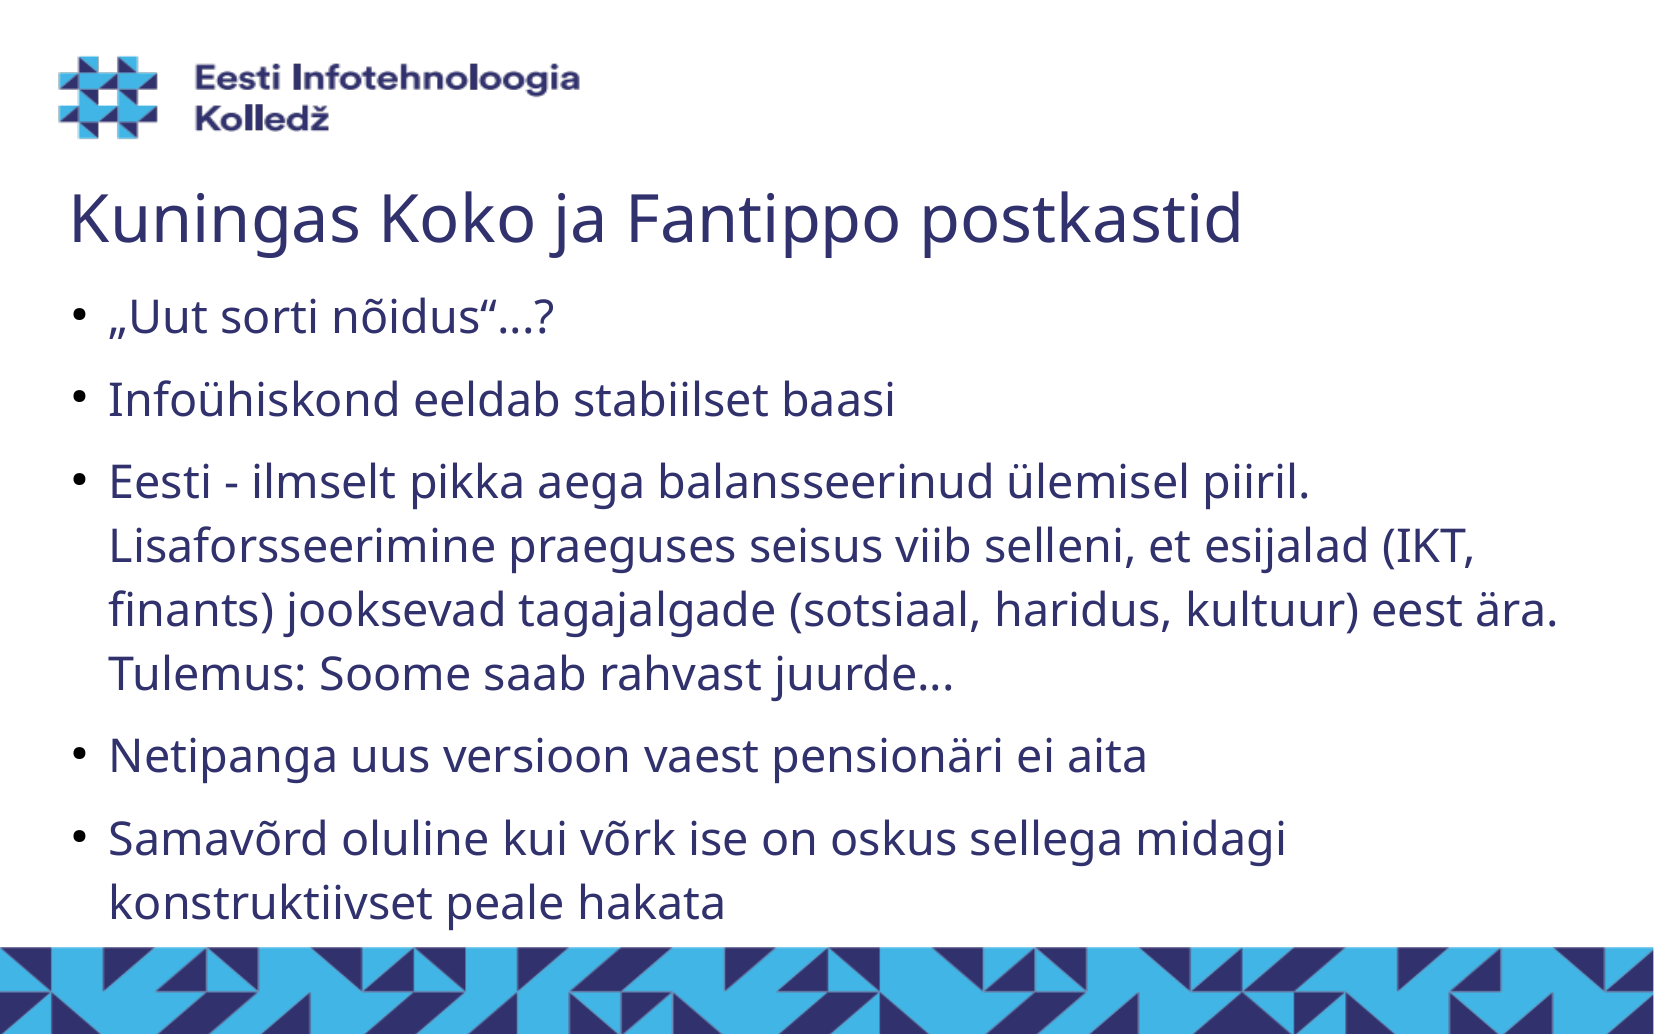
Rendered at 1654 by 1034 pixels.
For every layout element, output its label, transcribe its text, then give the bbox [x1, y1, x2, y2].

list „Uut sorti nõidus“...? Infoühiskond eeldab stabiilset baasi Eesti - ilmselt pikka aega balansseerinud ülemisel piiril. Lisaforsseerimine praeguses seisus viib selleni, et esijalad (IKT, finants) jooksevad tagajalgade (sotsiaal, haridus, kultuur) eest ära. Tulemus: Soome saab rahvast juurde... Netipanga uus versioon vaest pensionäri ei aita Samavõrd oluline kui võrk ise on oskus sellega midagi konstruktiivset peale hakata [59, 283, 1595, 936]
title Kuningas Koko ja Fantippo postkastid [68, 147, 1536, 283]
